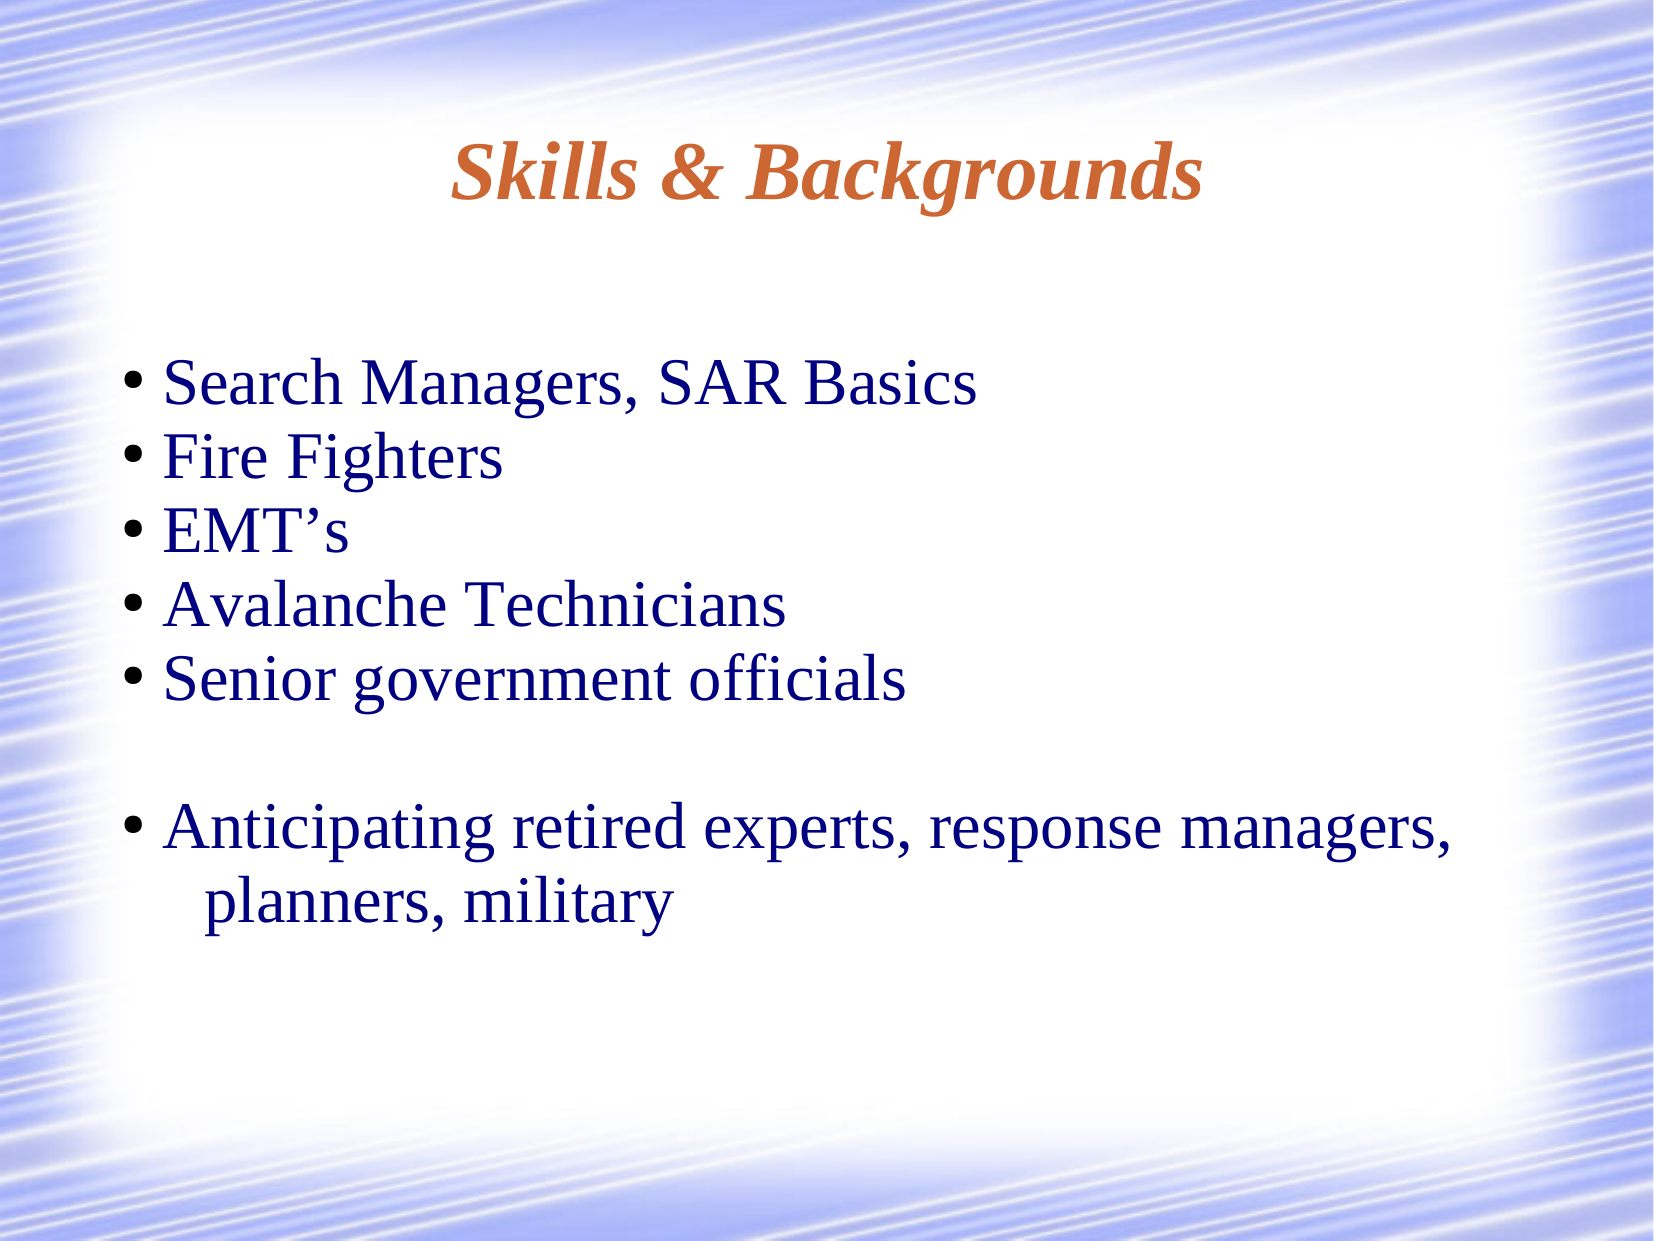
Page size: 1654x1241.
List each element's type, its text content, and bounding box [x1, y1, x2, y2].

title Skills & Backgrounds [121, 67, 1534, 275]
list Search Managers, SAR Basics Fire Fighters EMT’s Avalanche Technicians Senior government officials Anticipating retired experts, response managers, planners, military [121, 344, 1534, 1065]
picture [0, 0, 1654, 1241]
